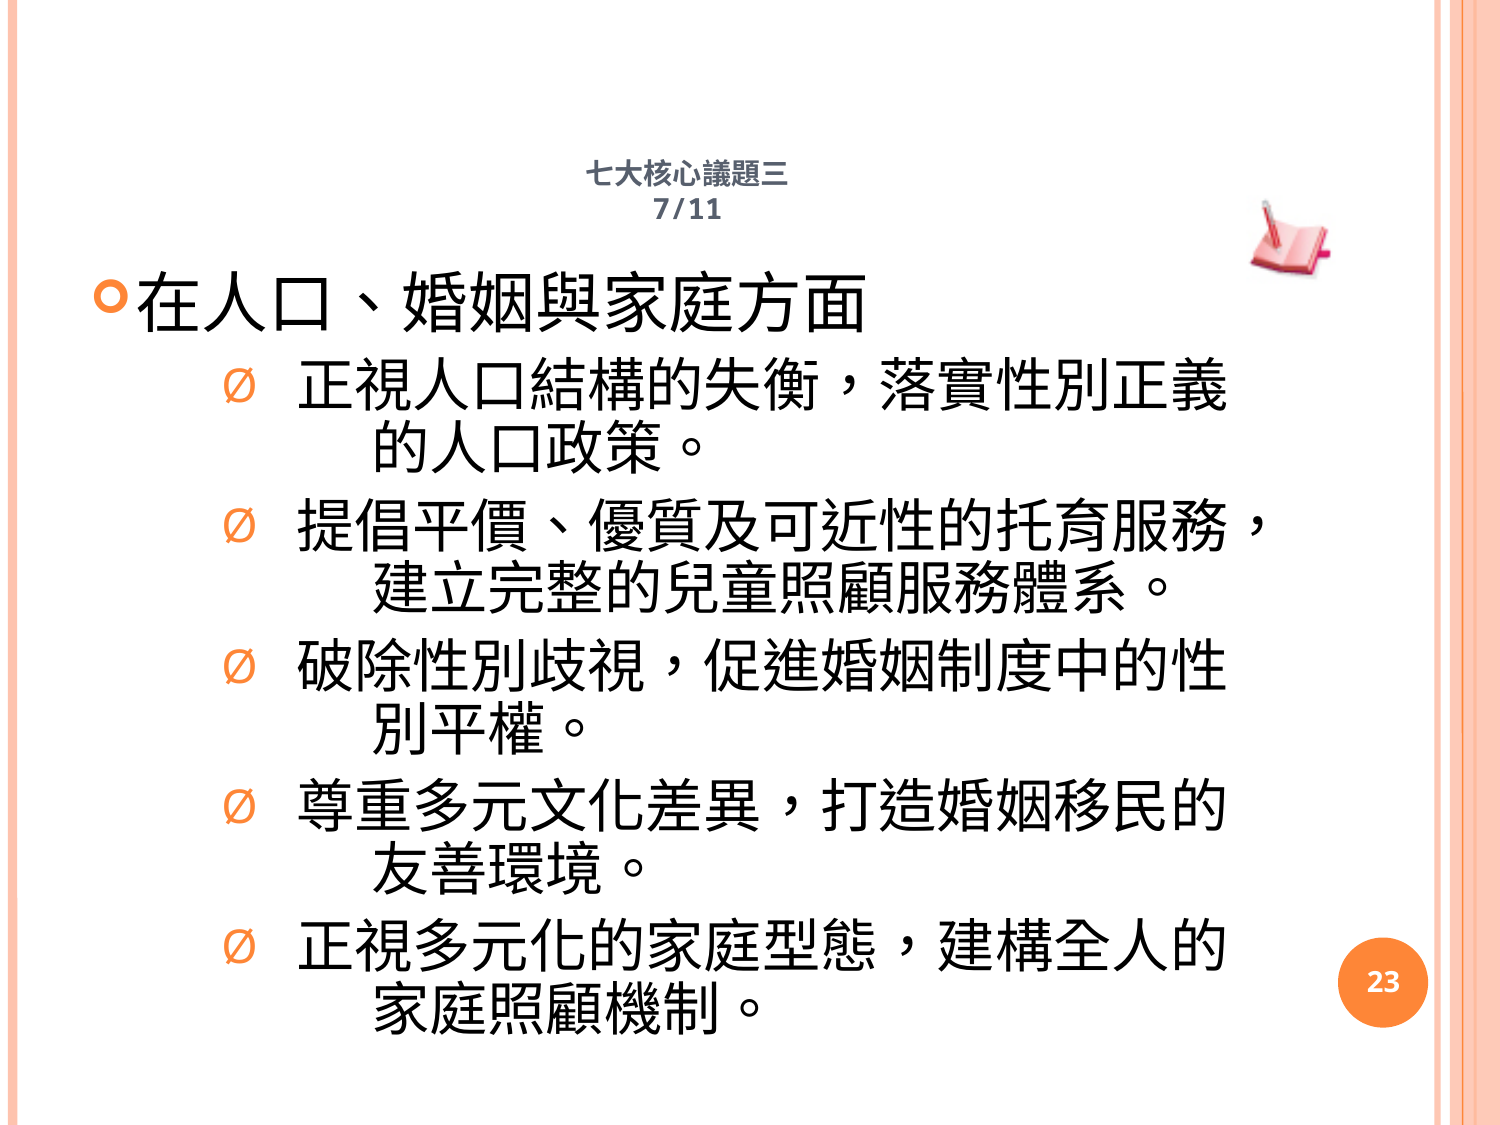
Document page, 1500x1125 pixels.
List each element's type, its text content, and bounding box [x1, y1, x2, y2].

text_box [1333, 940, 1434, 1027]
title 七大核心議題三 7/11 [75, 45, 1300, 233]
list 在人口、婚姻與家庭方面 正視人口結構的失衡，落實性別正義的人口政策。 提倡平價、優質及可近性的托育服務，建立完整的兒童照顧服務體系。 破除性別歧視，促進婚姻制度中的性別平權。 尊重多元文化差異，打造婚姻移民的友善環境。 正視多元化的家庭型態，建構全人的家庭照顧機制。 [75, 262, 1300, 1062]
picture [1239, 172, 1358, 303]
